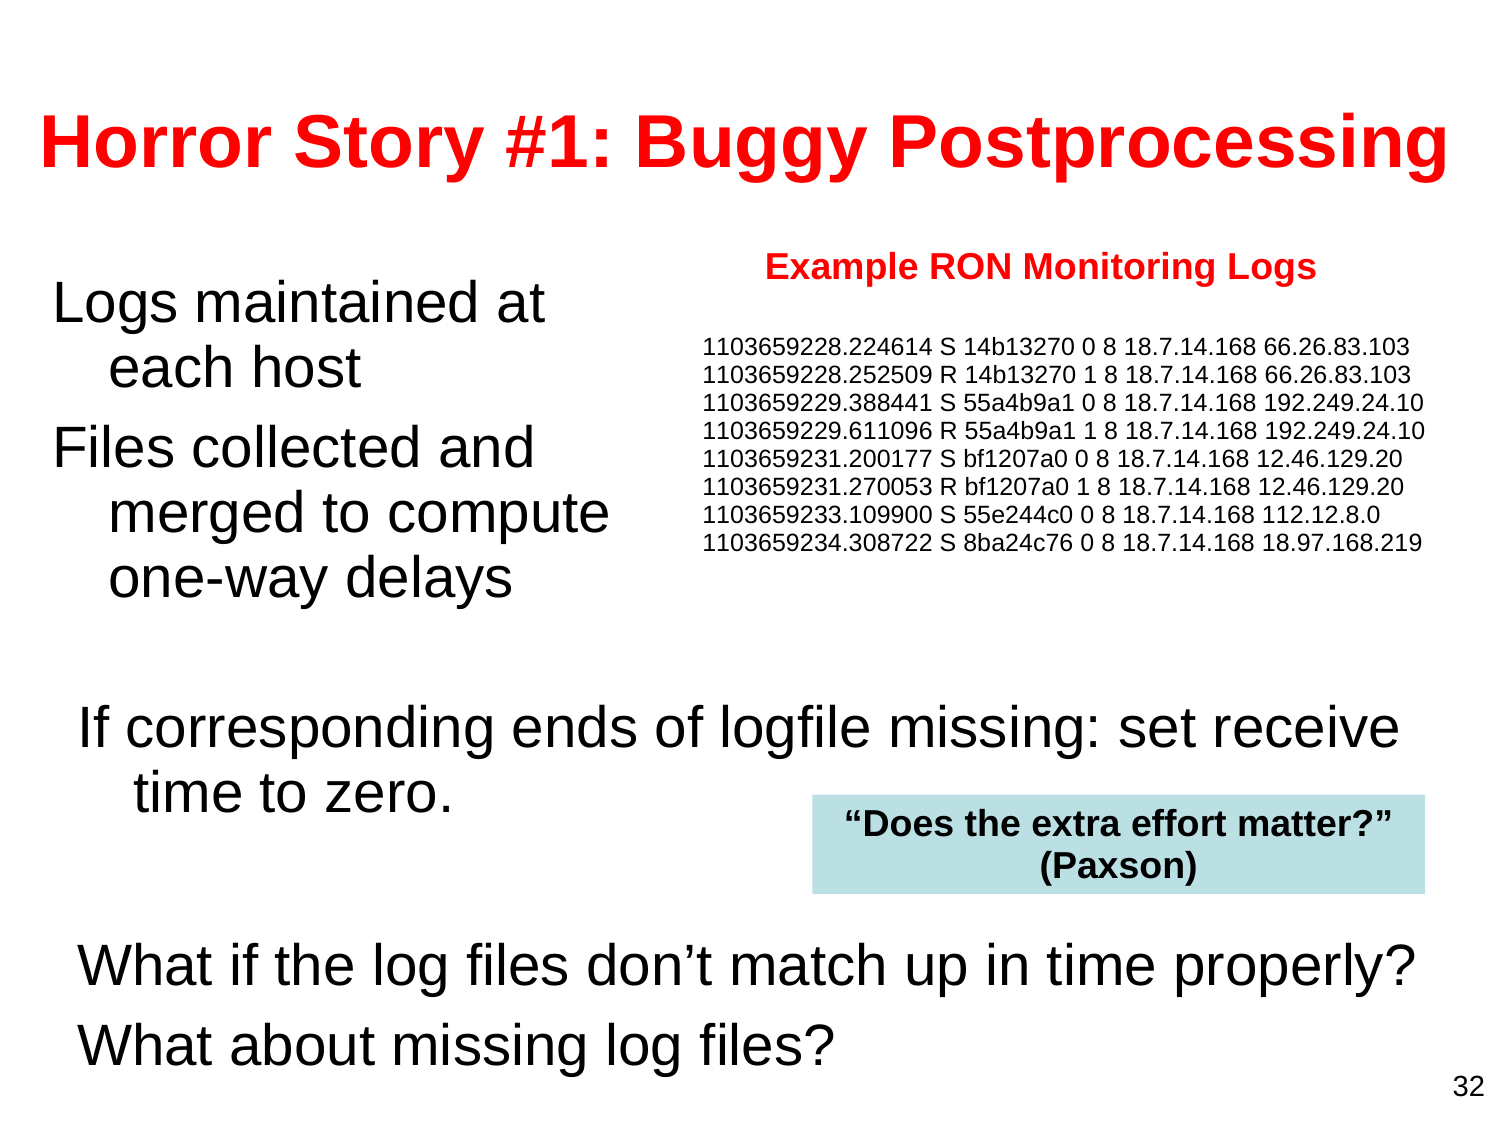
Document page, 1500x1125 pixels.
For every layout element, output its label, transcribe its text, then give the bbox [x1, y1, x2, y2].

text_box “Does the extra effort matter?” (Paxson) [812, 794, 1426, 895]
list Logs maintained at each host Files collected and merged to compute one-way delays [37, 262, 700, 743]
text_box 1103659228.224614 S 14b13270 0 8 18.7.14.168 66.26.83.103 1103659228.252509 R 14b13270 1 8 18.7.14.168 66.26.83.103 1103659229.388441 S 55a4b9a1 0 8 18.7.14.168 192.249.24.10 1103659229.611096 R 55a4b9a1 1 8 18.7.14.168 192.249.24.10 1103659231.200177 S bf1207a0 0 8 18.7.14.168 12.46.129.20 1103659231.270053 R bf1207a0 1 8 18.7.14.168 12.46.129.20 1103659233.109900 S 55e244c0 0 8 18.7.14.168 112.12.8.0 1103659234.308722 S 8ba24c76 0 8 18.7.14.168 18.97.168.219 [687, 324, 1463, 565]
text_box If corresponding ends of logfile missing: set receive time to zero. [62, 687, 1450, 863]
text_box Example RON Monitoring Logs [749, 237, 1375, 295]
title Horror Story #1: Buggy Postprocessing [24, 47, 1500, 236]
text_box What if the log files don’t match up in time properly? What about missing log files? [62, 924, 1500, 1101]
